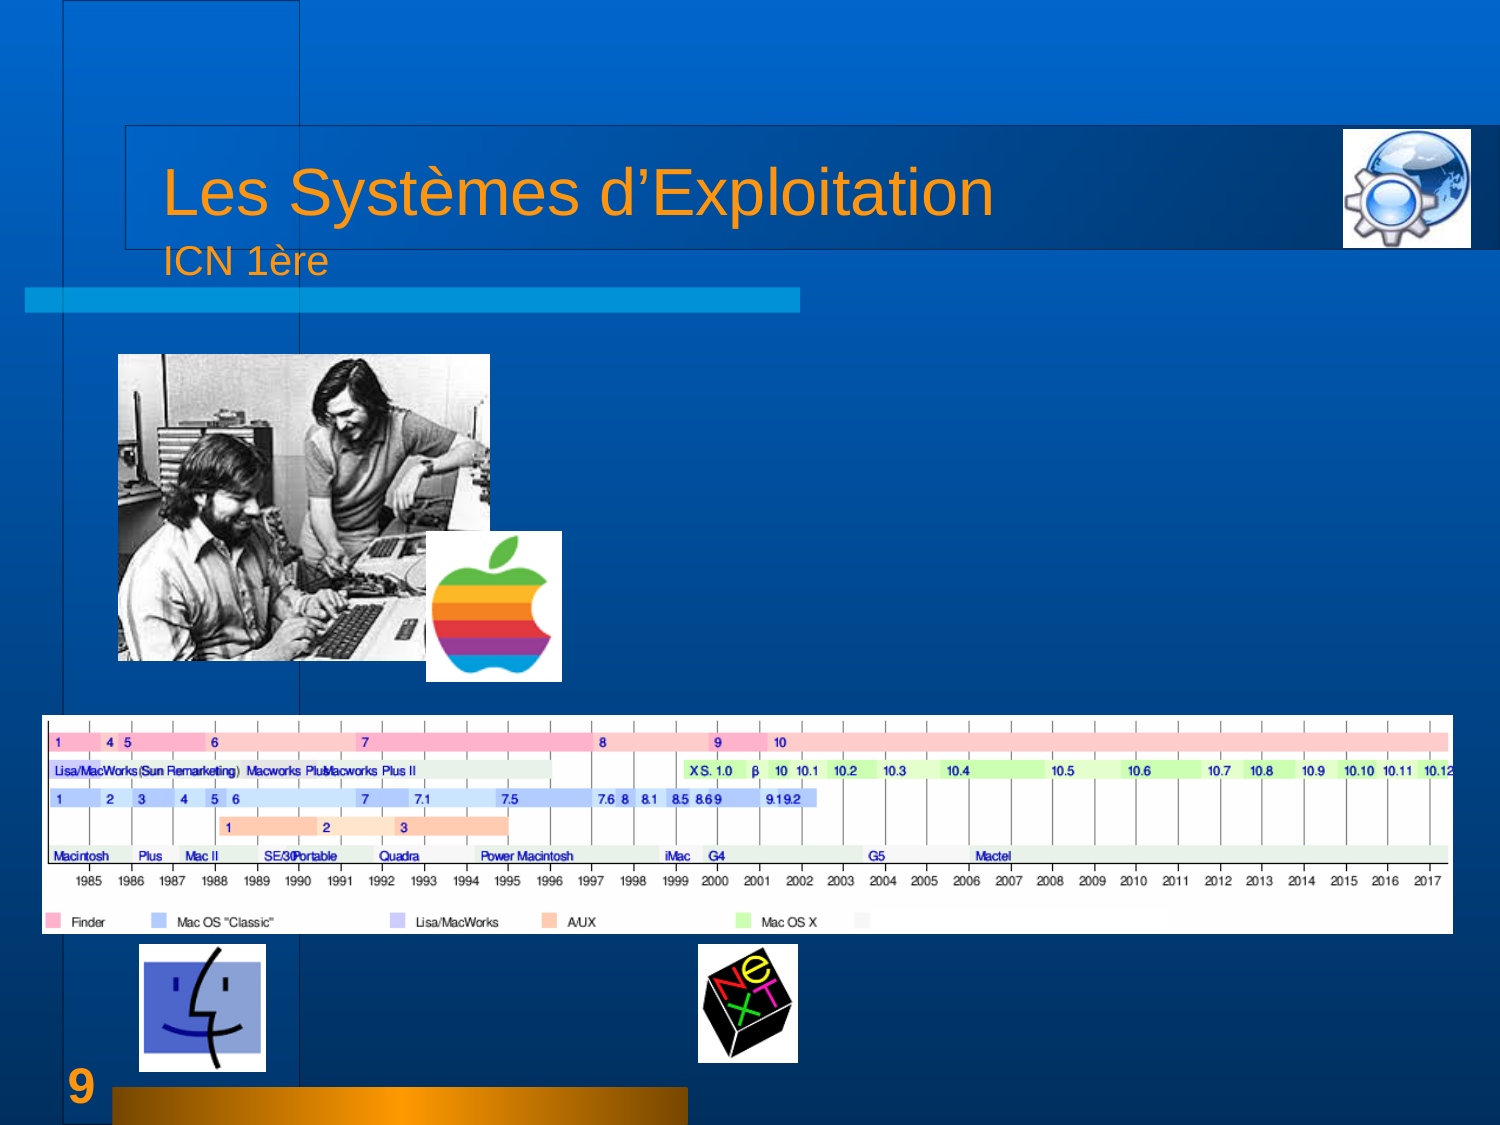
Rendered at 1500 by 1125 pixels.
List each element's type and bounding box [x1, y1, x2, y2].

picture [1343, 129, 1471, 248]
picture [698, 944, 798, 1063]
picture [139, 944, 266, 1072]
picture [42, 715, 1453, 934]
picture [118, 354, 562, 682]
